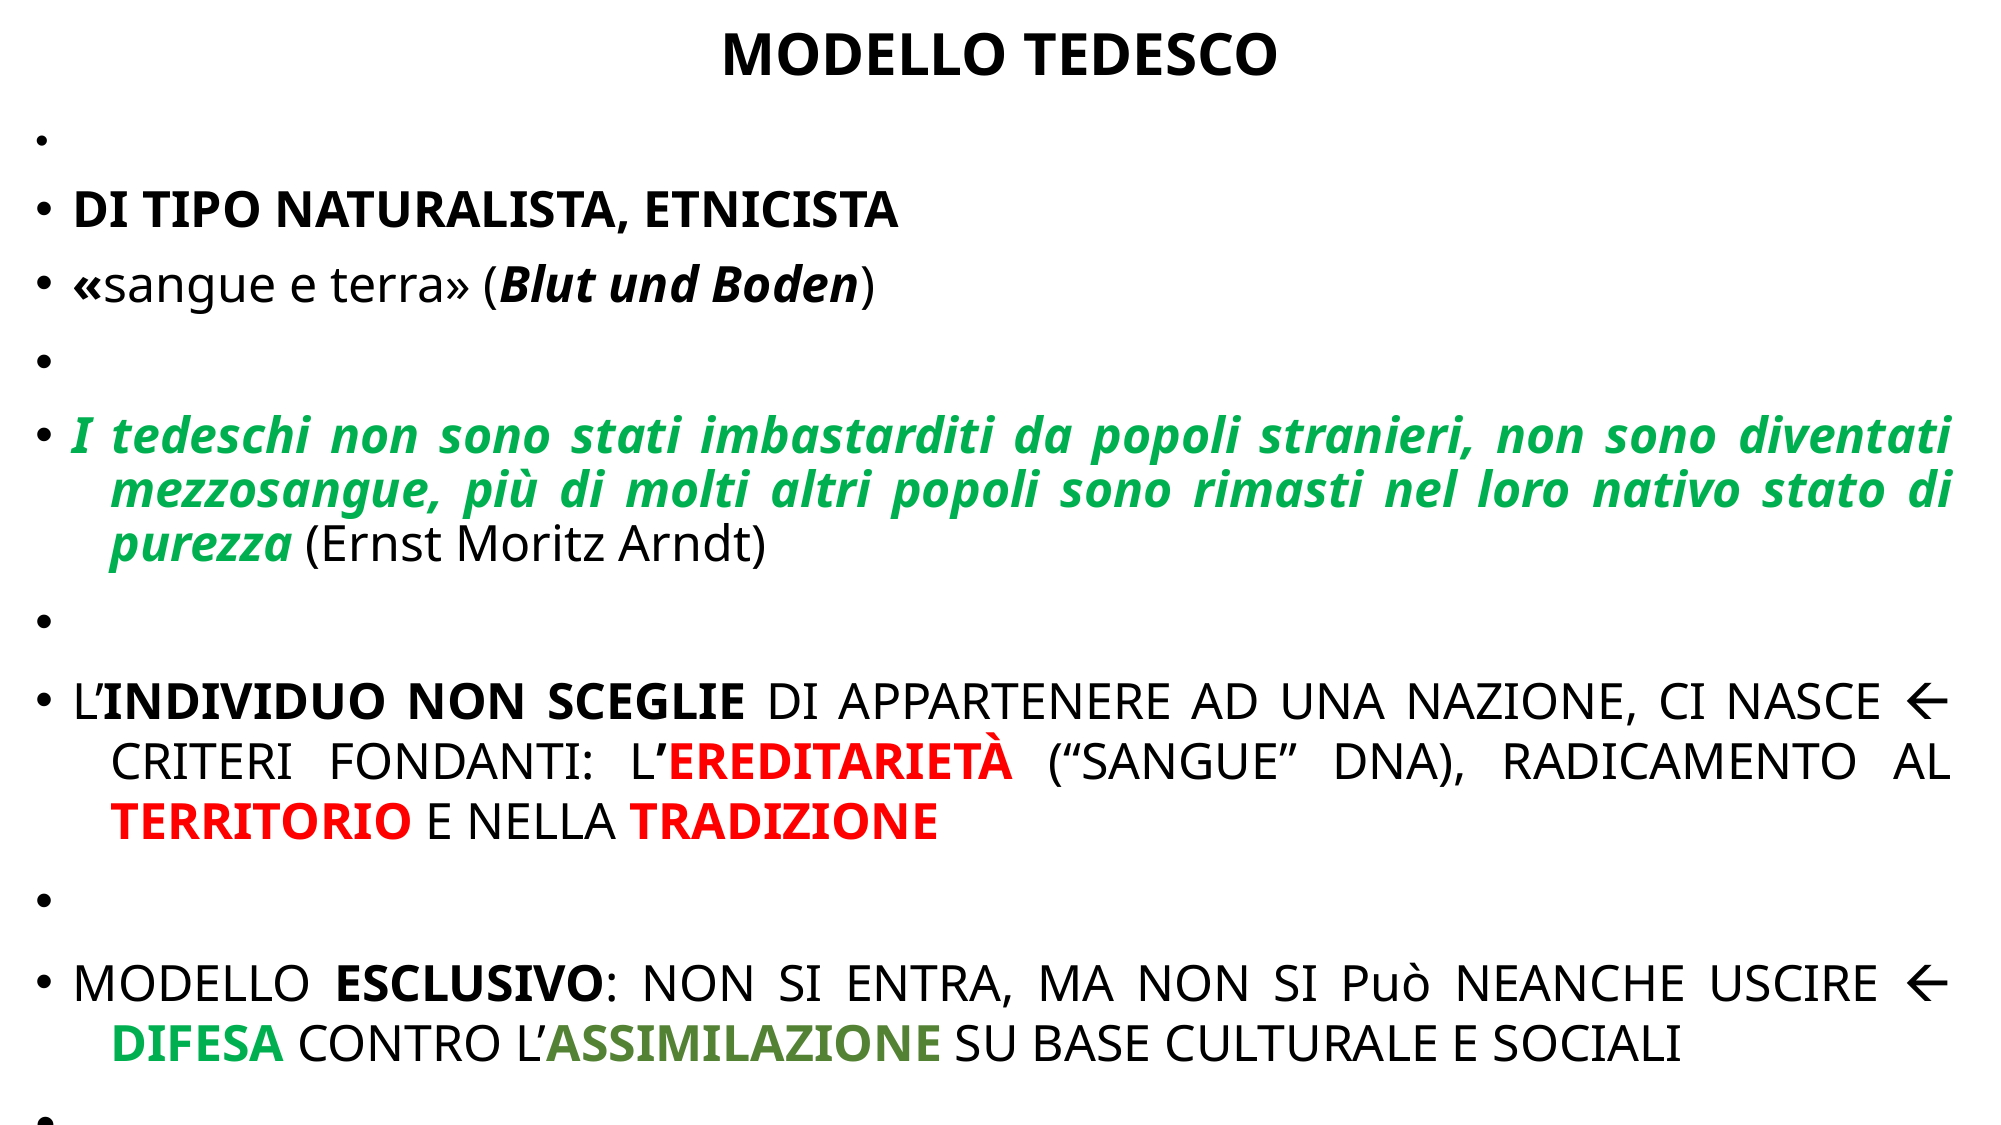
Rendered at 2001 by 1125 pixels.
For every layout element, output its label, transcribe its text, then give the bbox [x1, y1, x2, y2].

title MODELLO TEDESCO [137, 17, 1863, 84]
list DI TIPO NATURALISTA, ETNICISTA «sangue e terra» (Blut und Boden) I tedeschi non sono stati imbastarditi da popoli stranieri, non sono diventati mezzosangue, più di molti altri popoli sono rimasti nel loro nativo stato di purezza (Ernst Moritz Arndt) L’INDIVIDUO NON SCEGLIE DI APPARTENERE AD UNA NAZIONE, CI NASCE  CRITERI FONDANTI: L’EREDITARIETÀ (“SANGUE” DNA), RADICAMENTO AL TERRITORIO E NELLA TRADIZIONE MODELLO ESCLUSIVO: NON SI ENTRA, MA NON SI Può NEANCHE USCIRE  DIFESA CONTRO L’ASSIMILAZIONE SU BASE CULTURALE E SOCIALI [20, 110, 1968, 1108]
